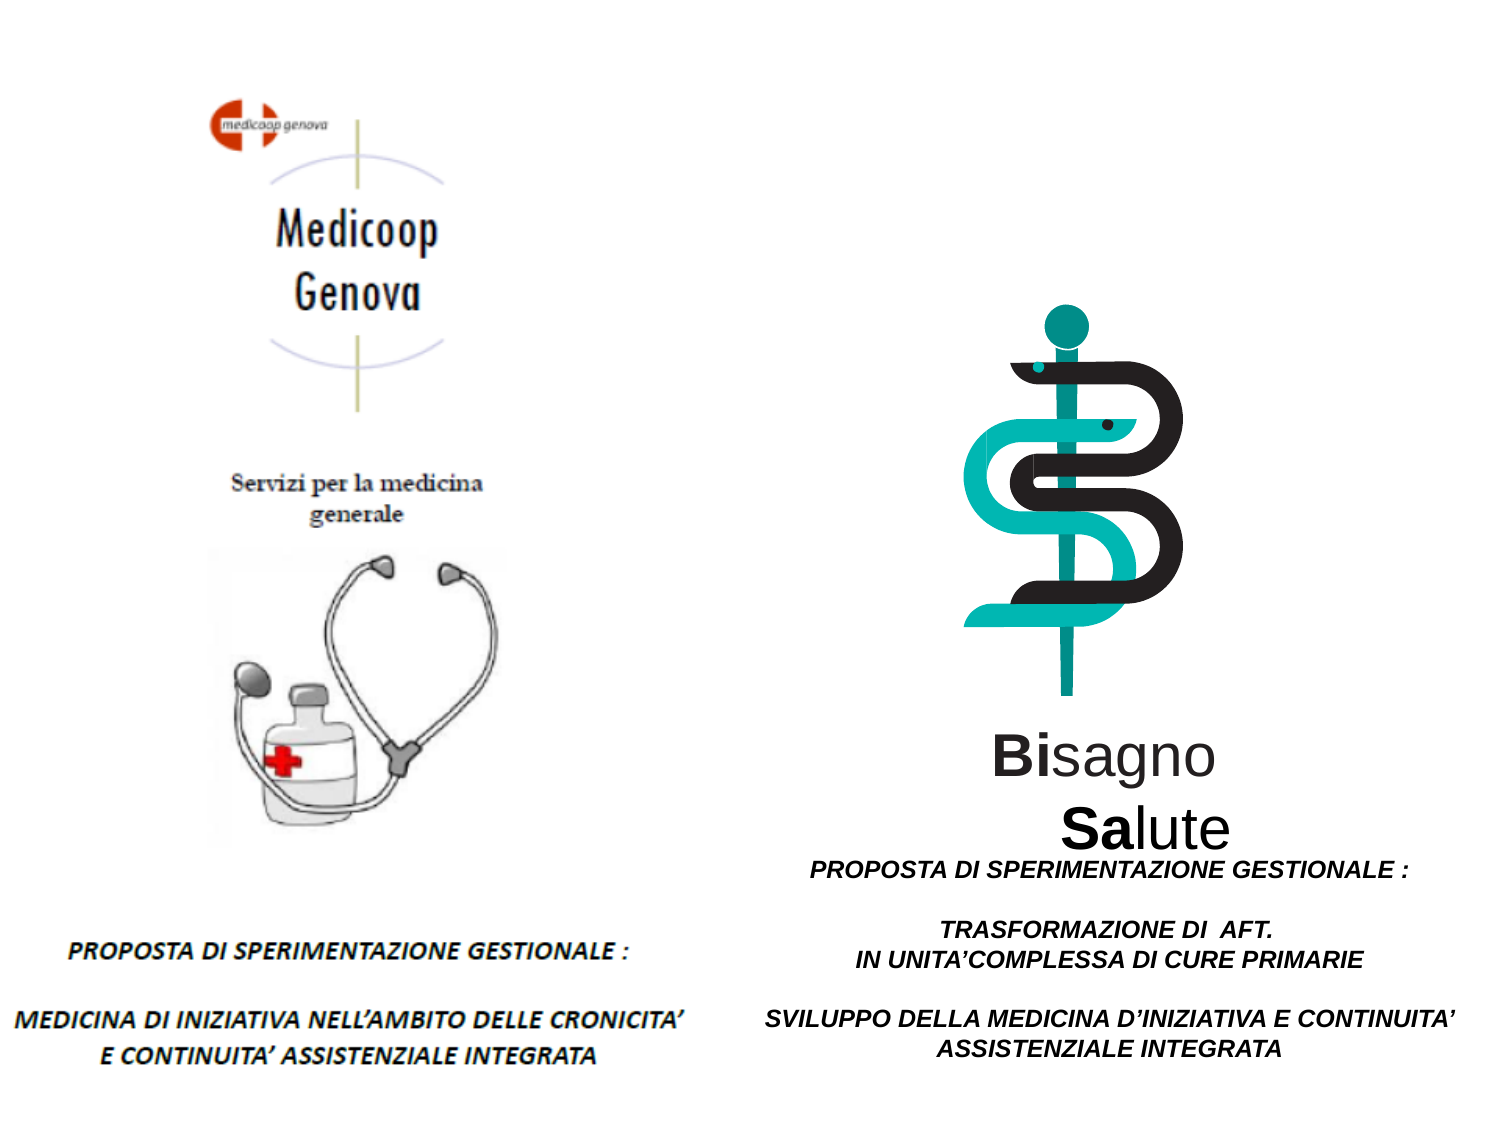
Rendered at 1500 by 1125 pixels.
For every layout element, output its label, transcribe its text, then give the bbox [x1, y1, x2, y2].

text_box [963, 348, 1183, 696]
text_box Bisagno Salute [750, 709, 1459, 846]
text_box PROPOSTA DI SPERIMENTAZIONE GESTIONALE : TRASFORMAZIONE DI AFT. IN UNITA’COMPLESSA DI CURE PRIMARIE SVILUPPO DELLA MEDICINA D’INIZIATIVA E CONTINUITA’ ASSISTENZIALE INTEGRATA [720, 846, 1500, 1070]
picture [0, 54, 719, 1099]
text_box [1045, 305, 1089, 348]
